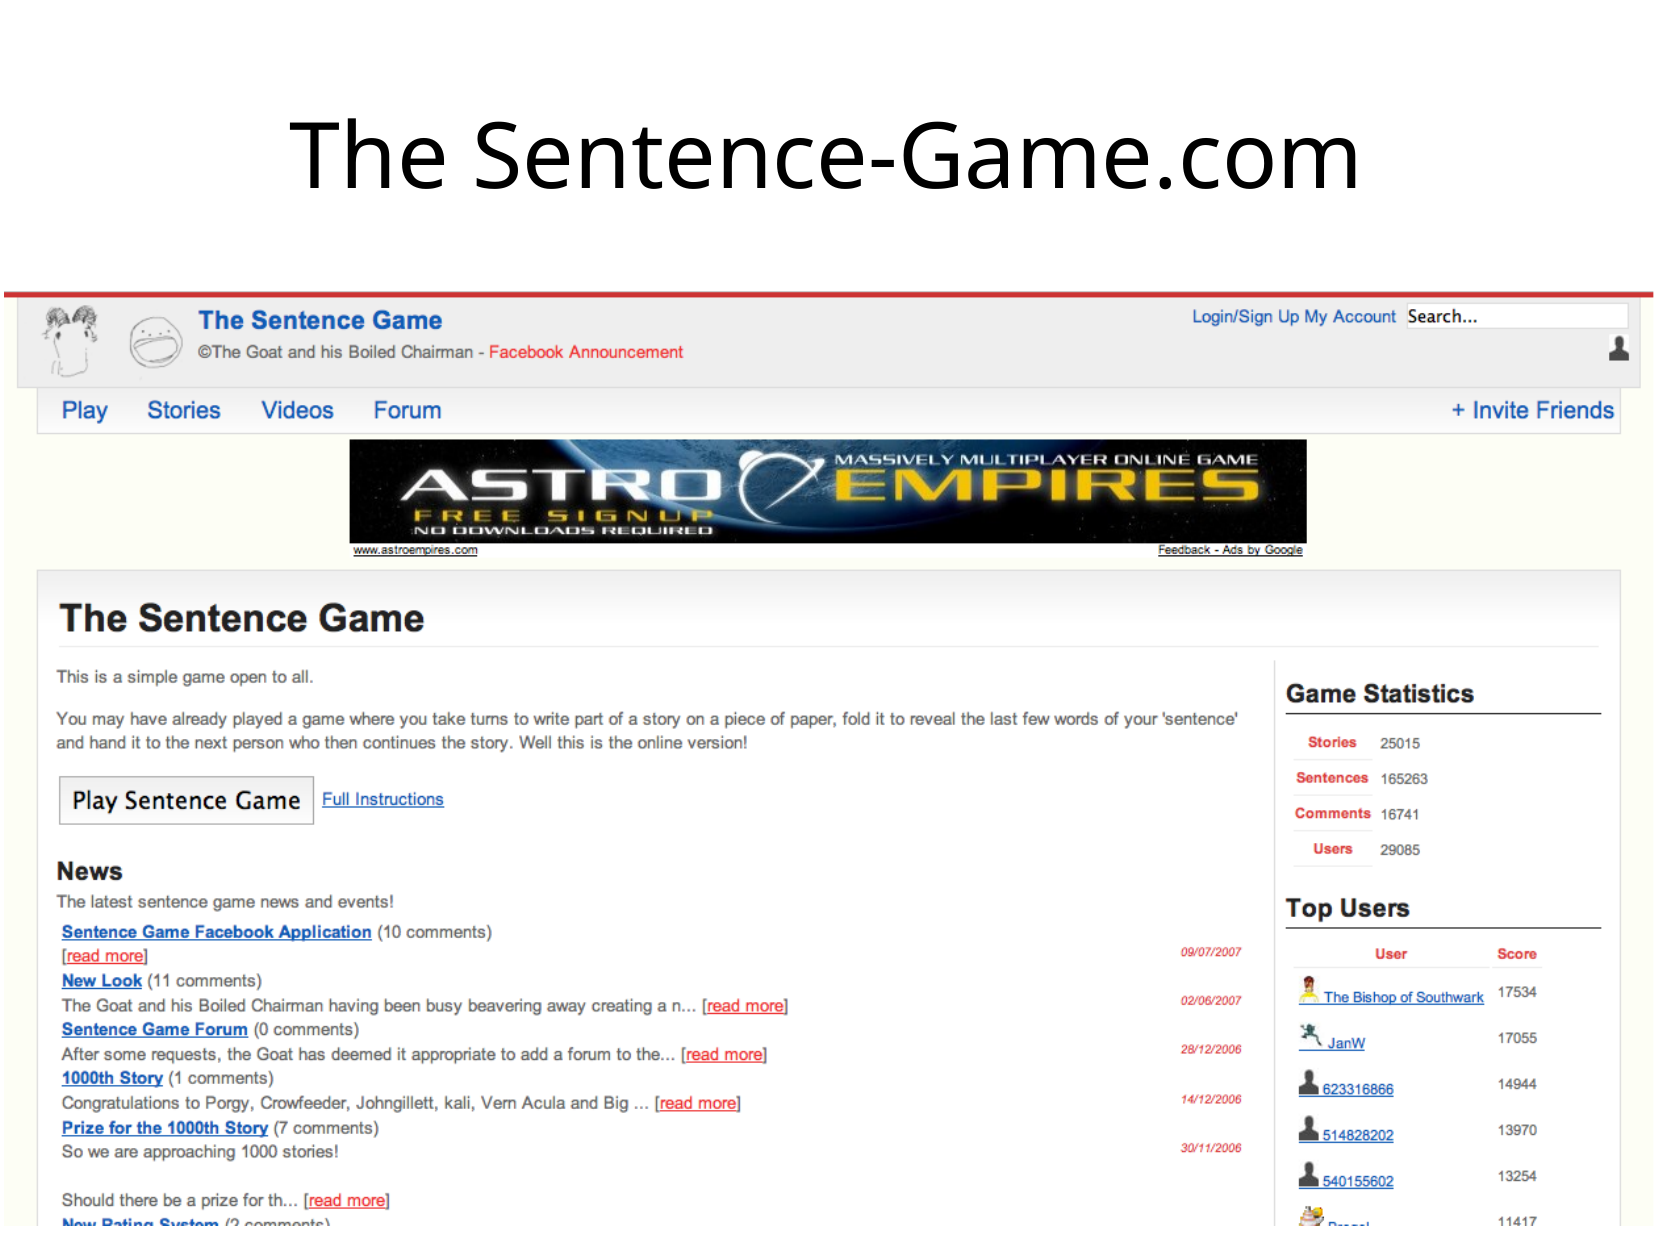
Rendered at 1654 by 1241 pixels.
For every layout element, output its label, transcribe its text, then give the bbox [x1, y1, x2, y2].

title The Sentence-Game.com [82, 49, 1571, 257]
picture [4, 291, 1654, 1226]
